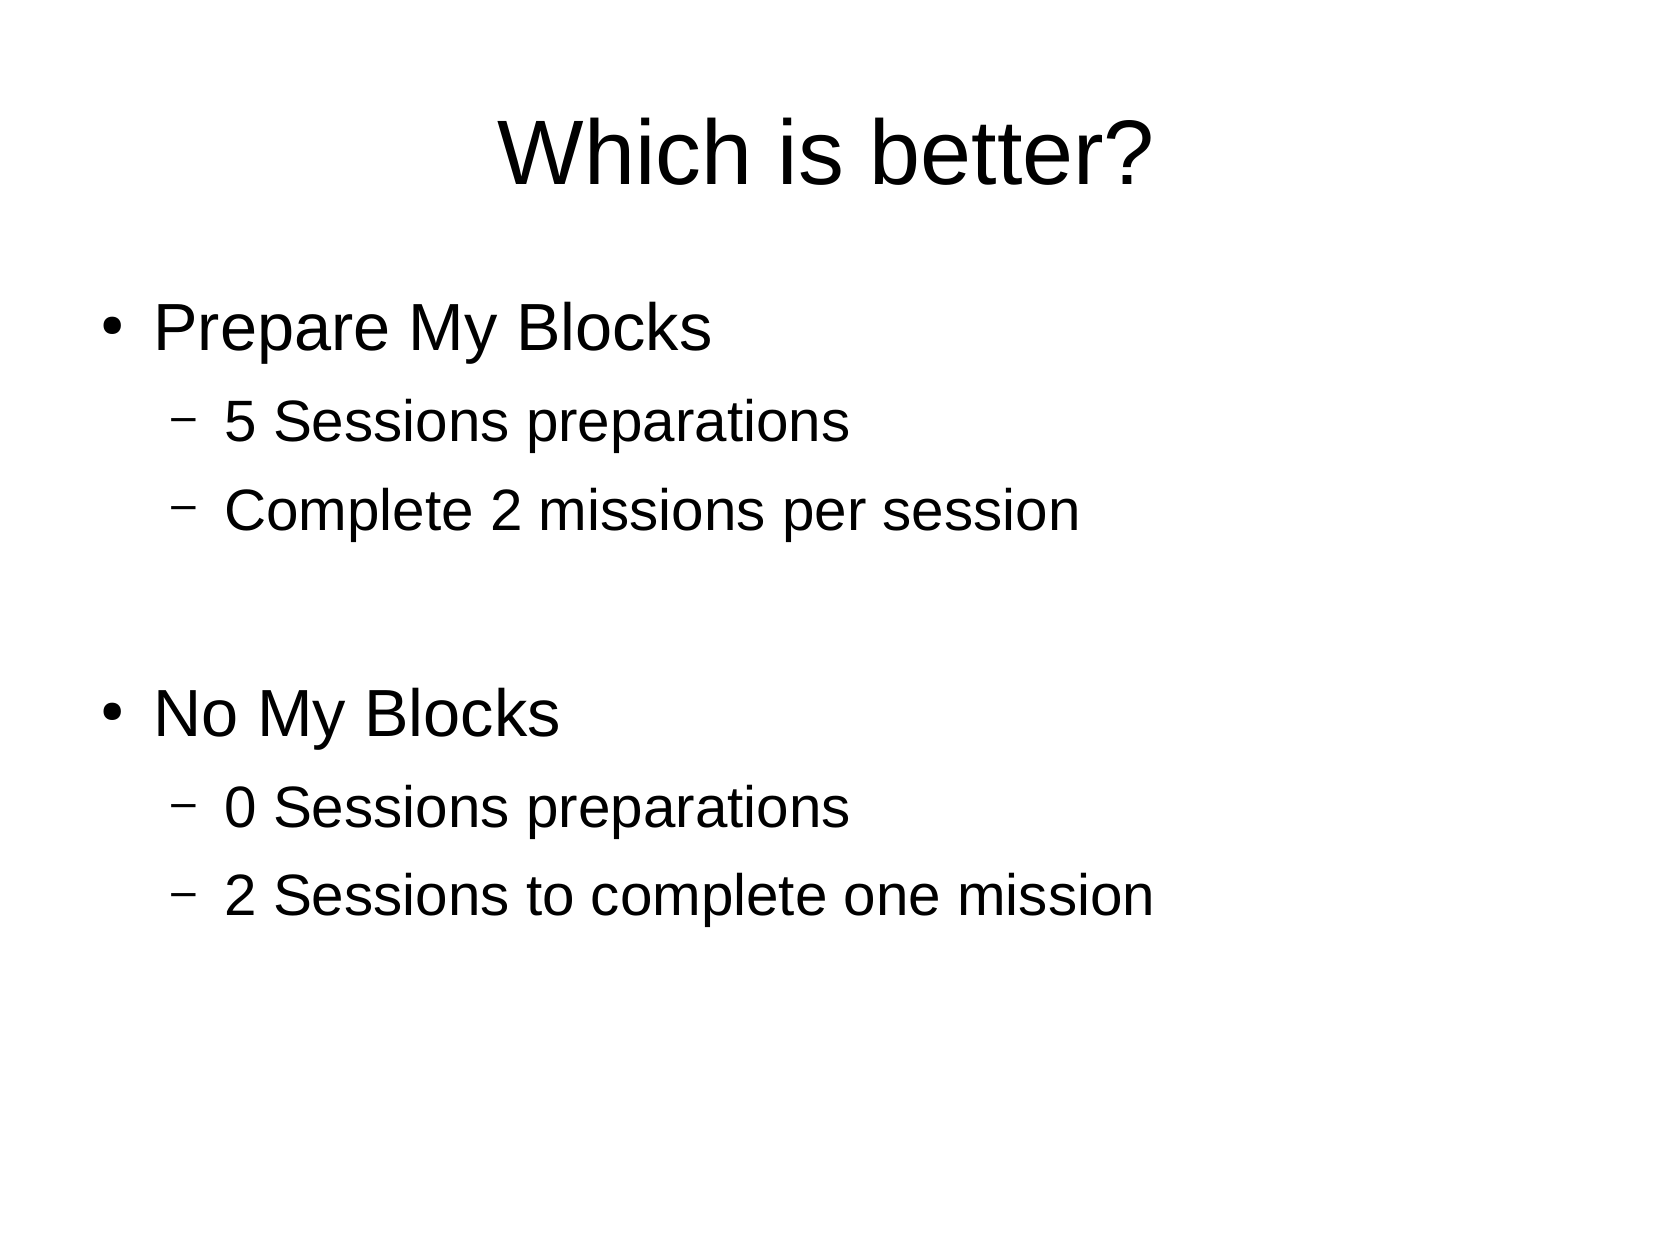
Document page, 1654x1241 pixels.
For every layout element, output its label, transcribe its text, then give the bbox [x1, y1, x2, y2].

title Which is better? [82, 49, 1571, 257]
list Prepare My Blocks 5 Sessions preparations Complete 2 missions per session No My Blocks 0 Sessions preparations 2 Sessions to complete one mission [82, 290, 1571, 1111]
